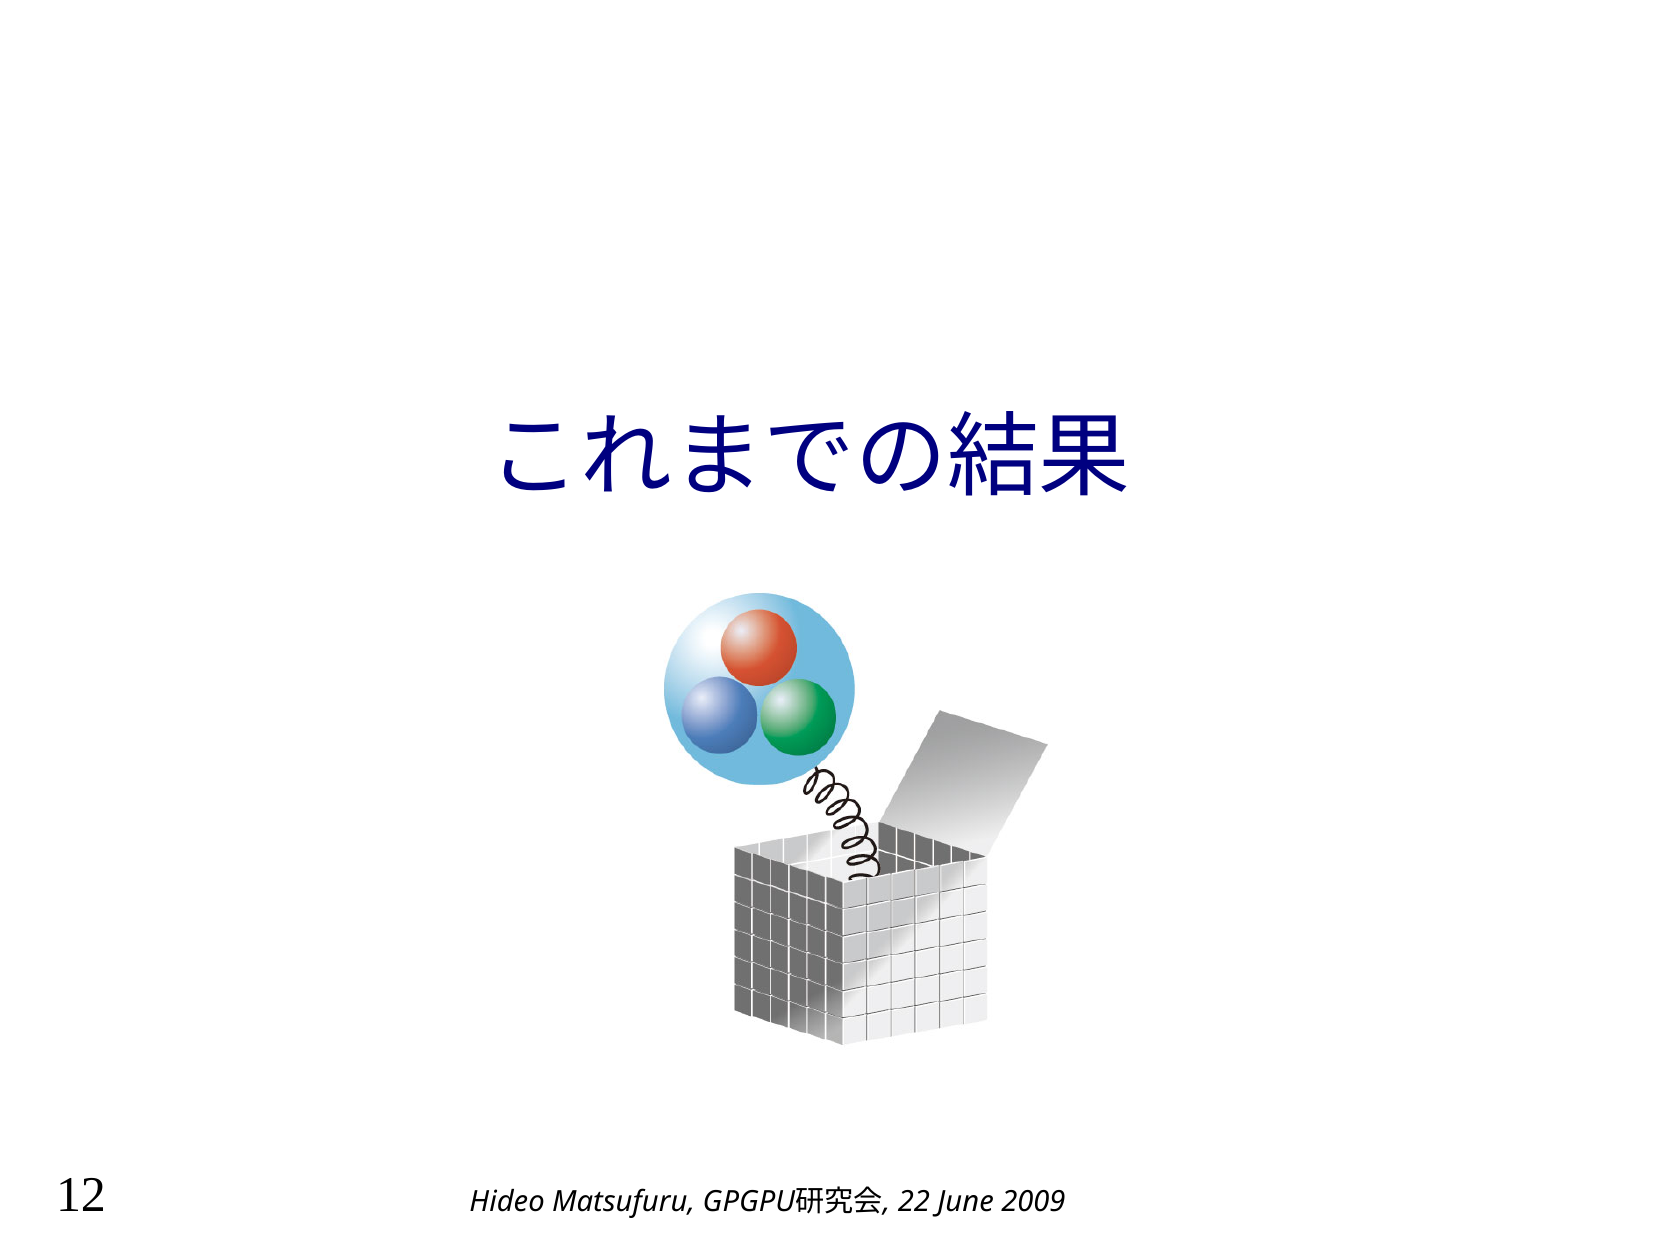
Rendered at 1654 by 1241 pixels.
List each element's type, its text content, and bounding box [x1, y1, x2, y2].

text_box これまでの結果 [488, 381, 1132, 494]
picture [649, 575, 1063, 1063]
